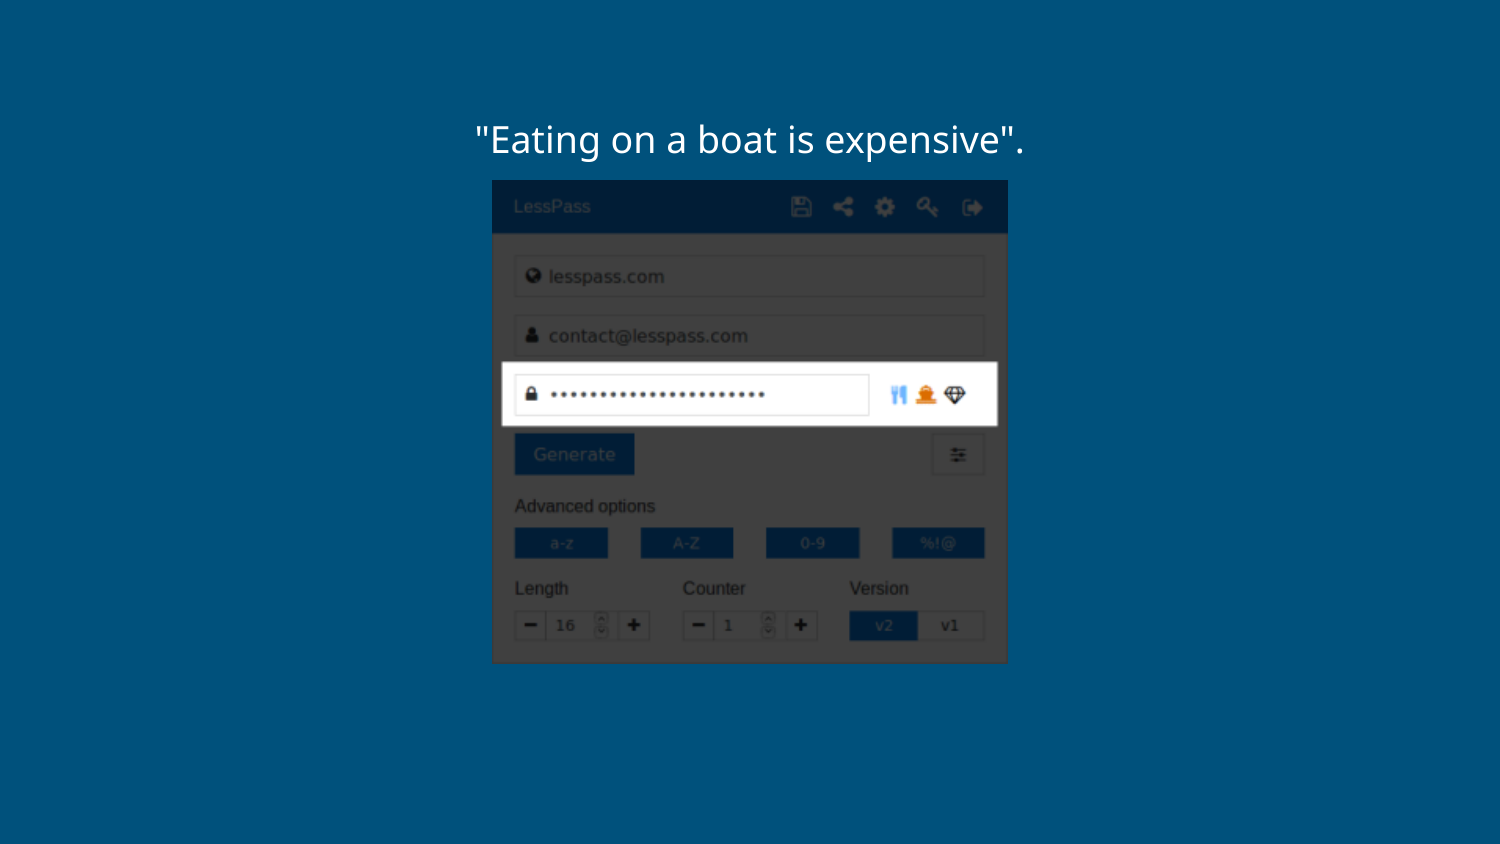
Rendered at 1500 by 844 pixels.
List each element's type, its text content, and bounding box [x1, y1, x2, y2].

picture [493, 606, 1007, 663]
list "Eating on a boat is expensive". [63, 100, 1437, 606]
